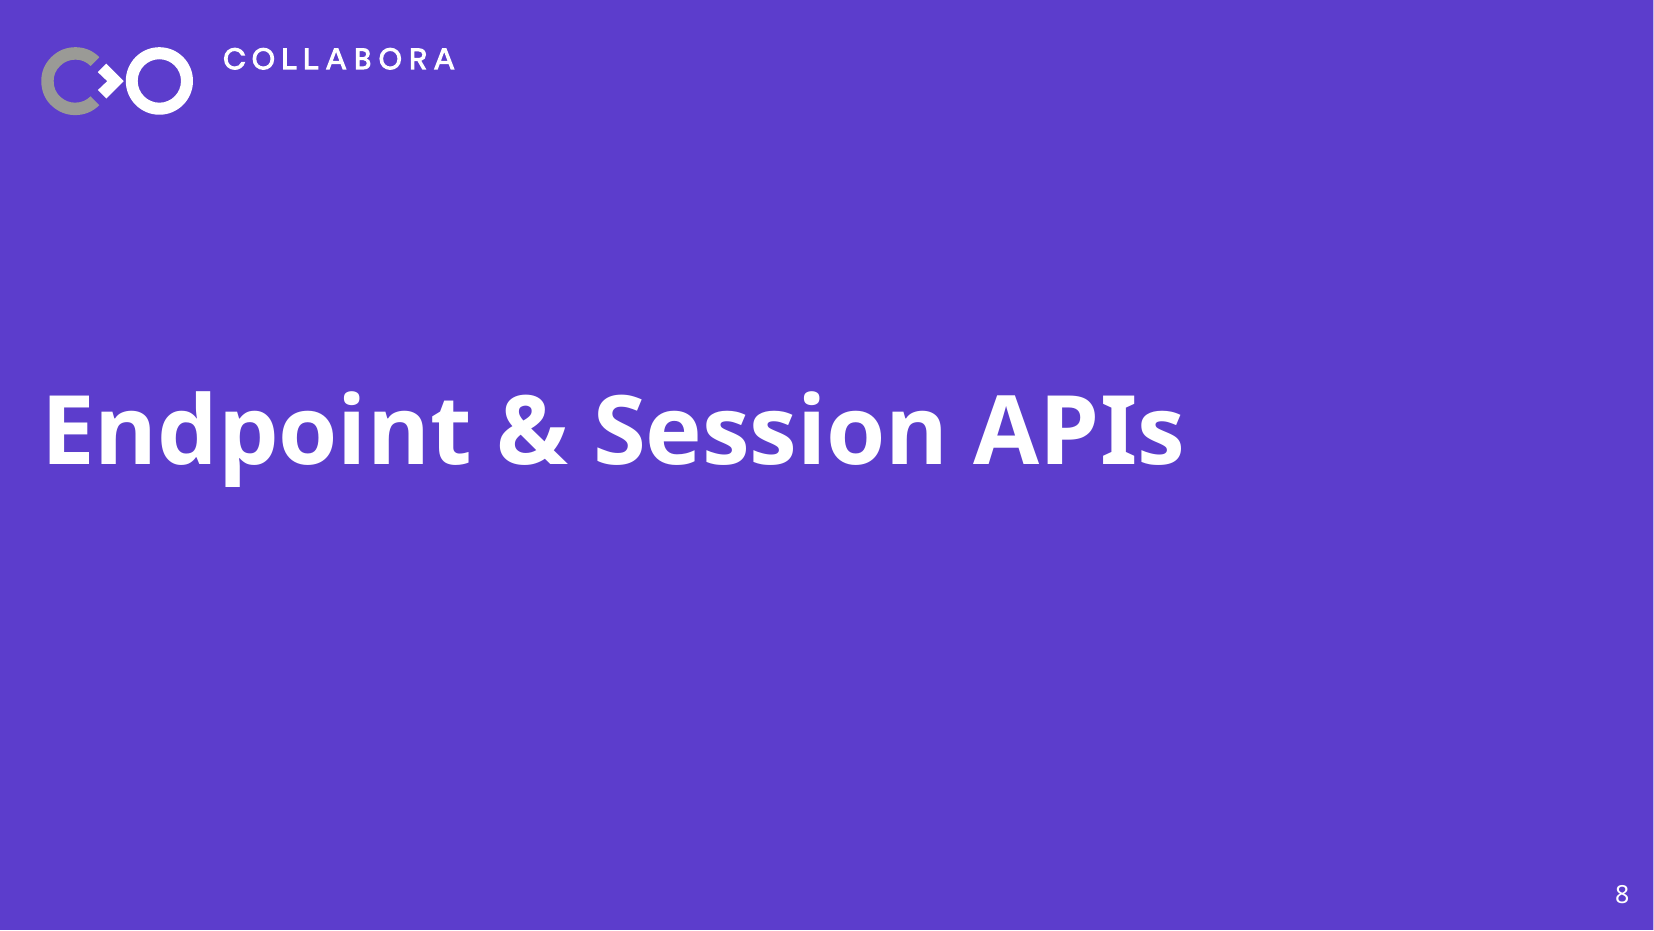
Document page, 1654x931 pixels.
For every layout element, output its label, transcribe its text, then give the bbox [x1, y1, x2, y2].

title Endpoint & Session APIs [41, 315, 1530, 541]
